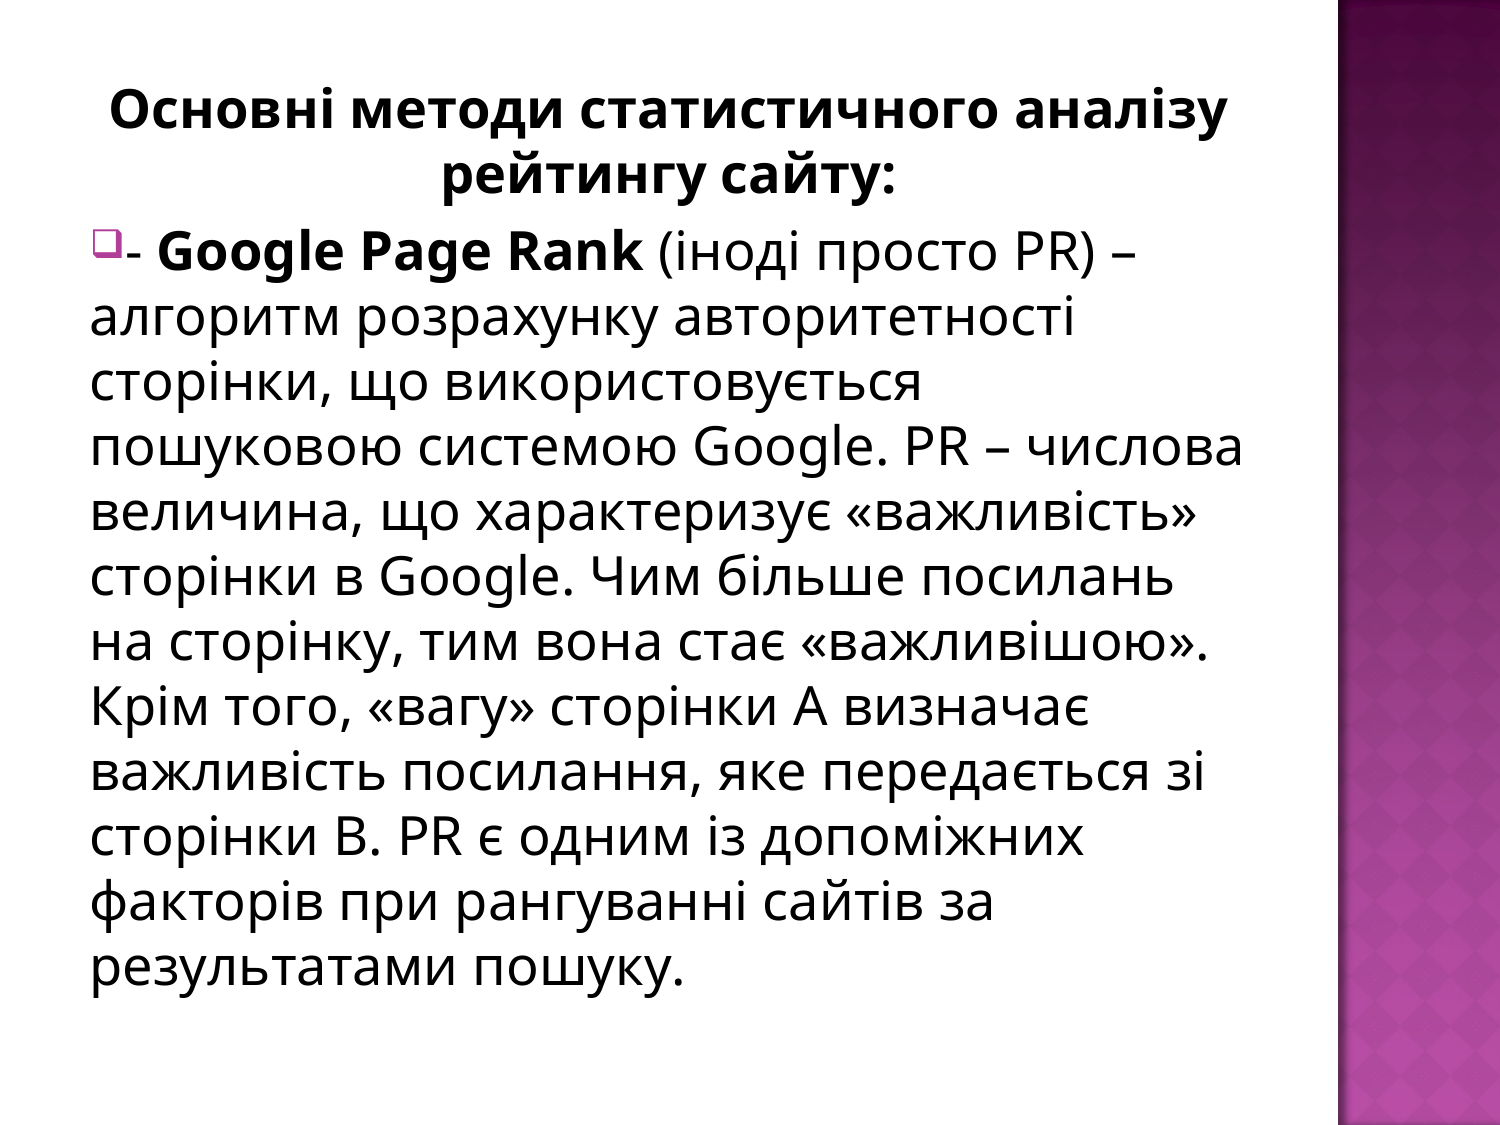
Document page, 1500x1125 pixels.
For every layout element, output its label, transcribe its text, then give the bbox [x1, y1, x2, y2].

list Основні методи статистичного аналізу рейтингу сайту: - Google Page Rank (іноді просто PR) – алгоритм розрахунку авторитетності сторінки, що використовується пошуковою системою Google. PR – числова величина, що характеризує «важливість» сторінки в Google. Чим більше посилань на сторінку, тим вона стає «важливішою». Крім того, «вагу» сторінки А визначає важливість посилання, яке передається зі сторінки В. PR є одним із допоміжних факторів при рангуванні сайтів за результатами пошуку. [75, 66, 1263, 1060]
picture [1337, 0, 1500, 1125]
